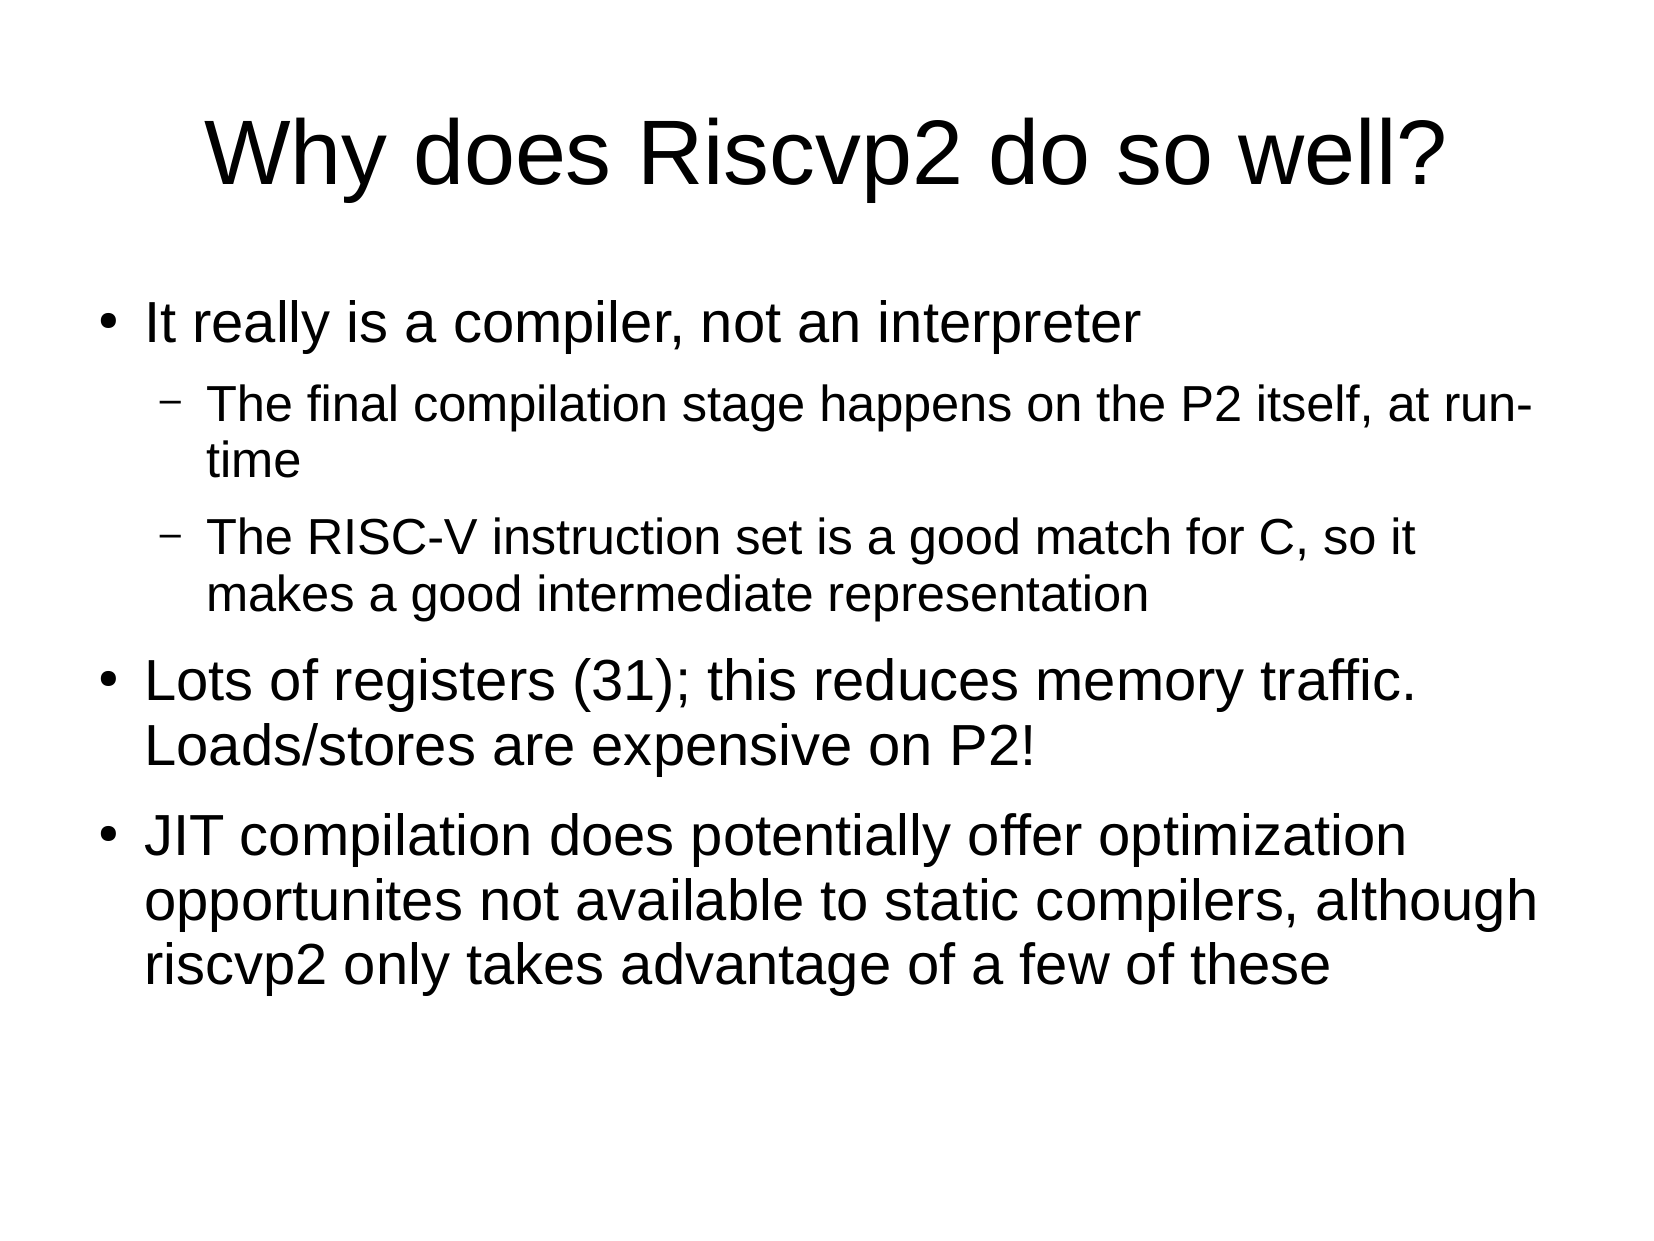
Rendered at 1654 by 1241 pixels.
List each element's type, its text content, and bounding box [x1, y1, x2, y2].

title Why does Riscvp2 do so well? [82, 49, 1571, 257]
list It really is a compiler, not an interpreter The final compilation stage happens on the P2 itself, at run-time The RISC-V instruction set is a good match for C, so it makes a good intermediate representation Lots of registers (31); this reduces memory traffic. Loads/stores are expensive on P2! JIT compilation does potentially offer optimization opportunites not available to static compilers, although riscvp2 only takes advantage of a few of these [82, 290, 1571, 1010]
